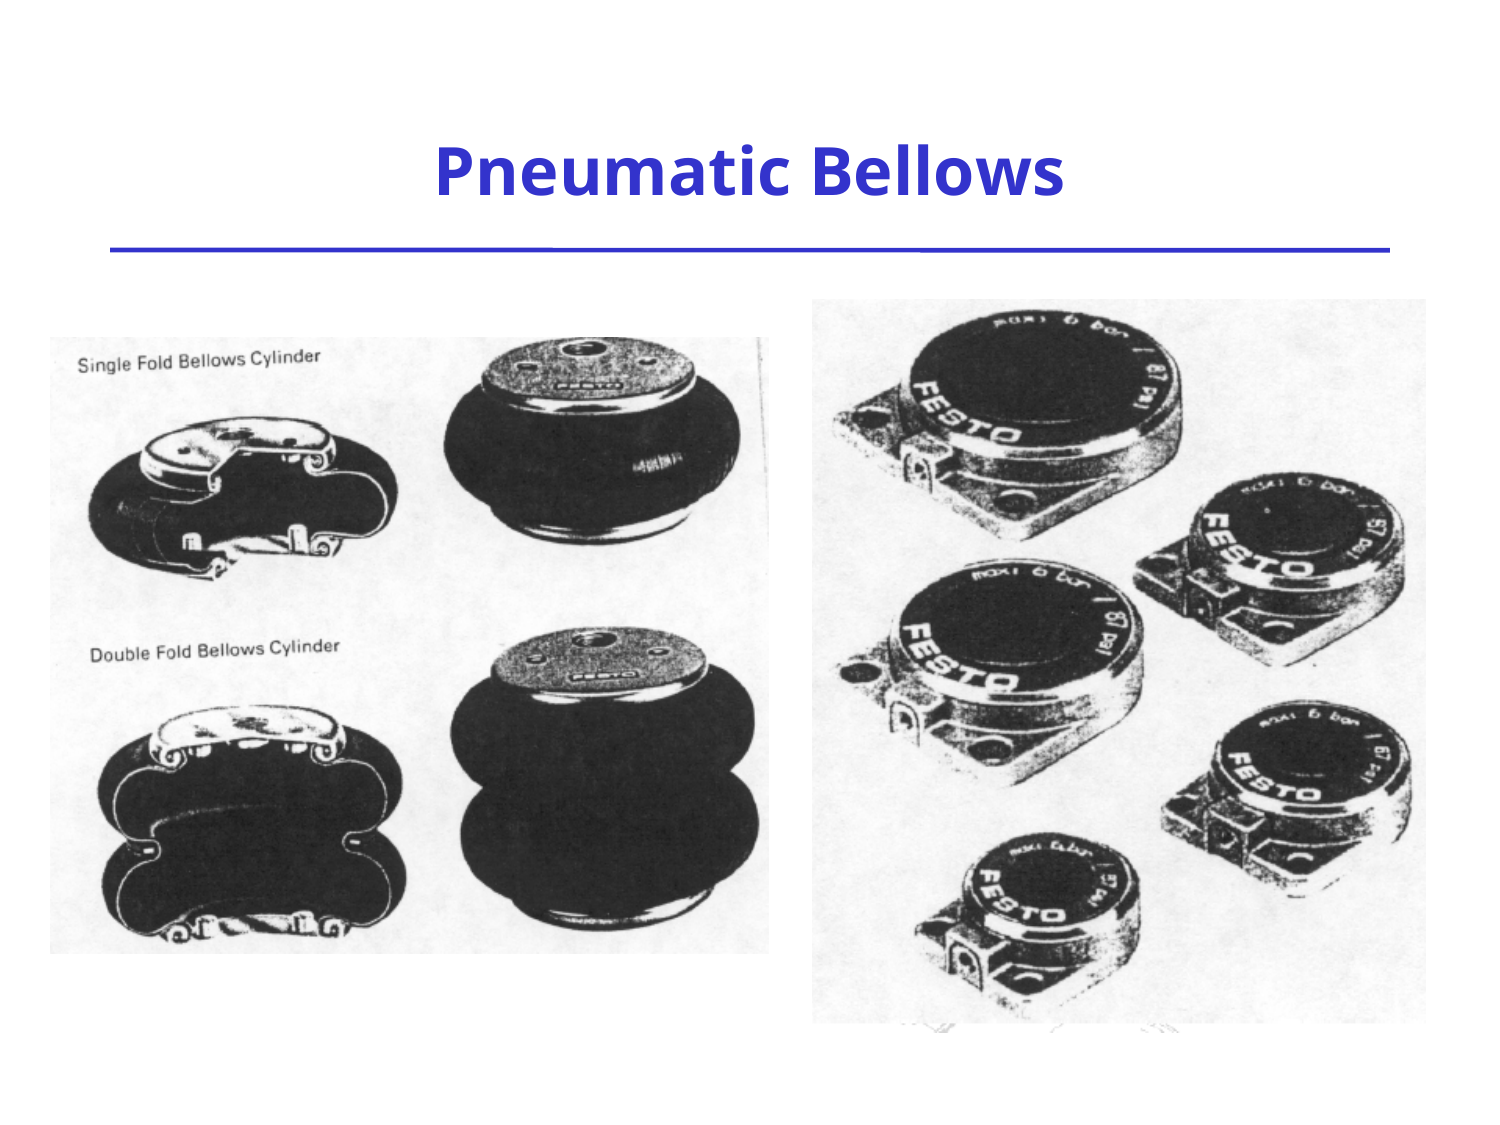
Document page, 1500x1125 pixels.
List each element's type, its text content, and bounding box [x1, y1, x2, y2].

title Pneumatic Bellows [112, 99, 1388, 238]
picture [0, 0, 1500, 1125]
